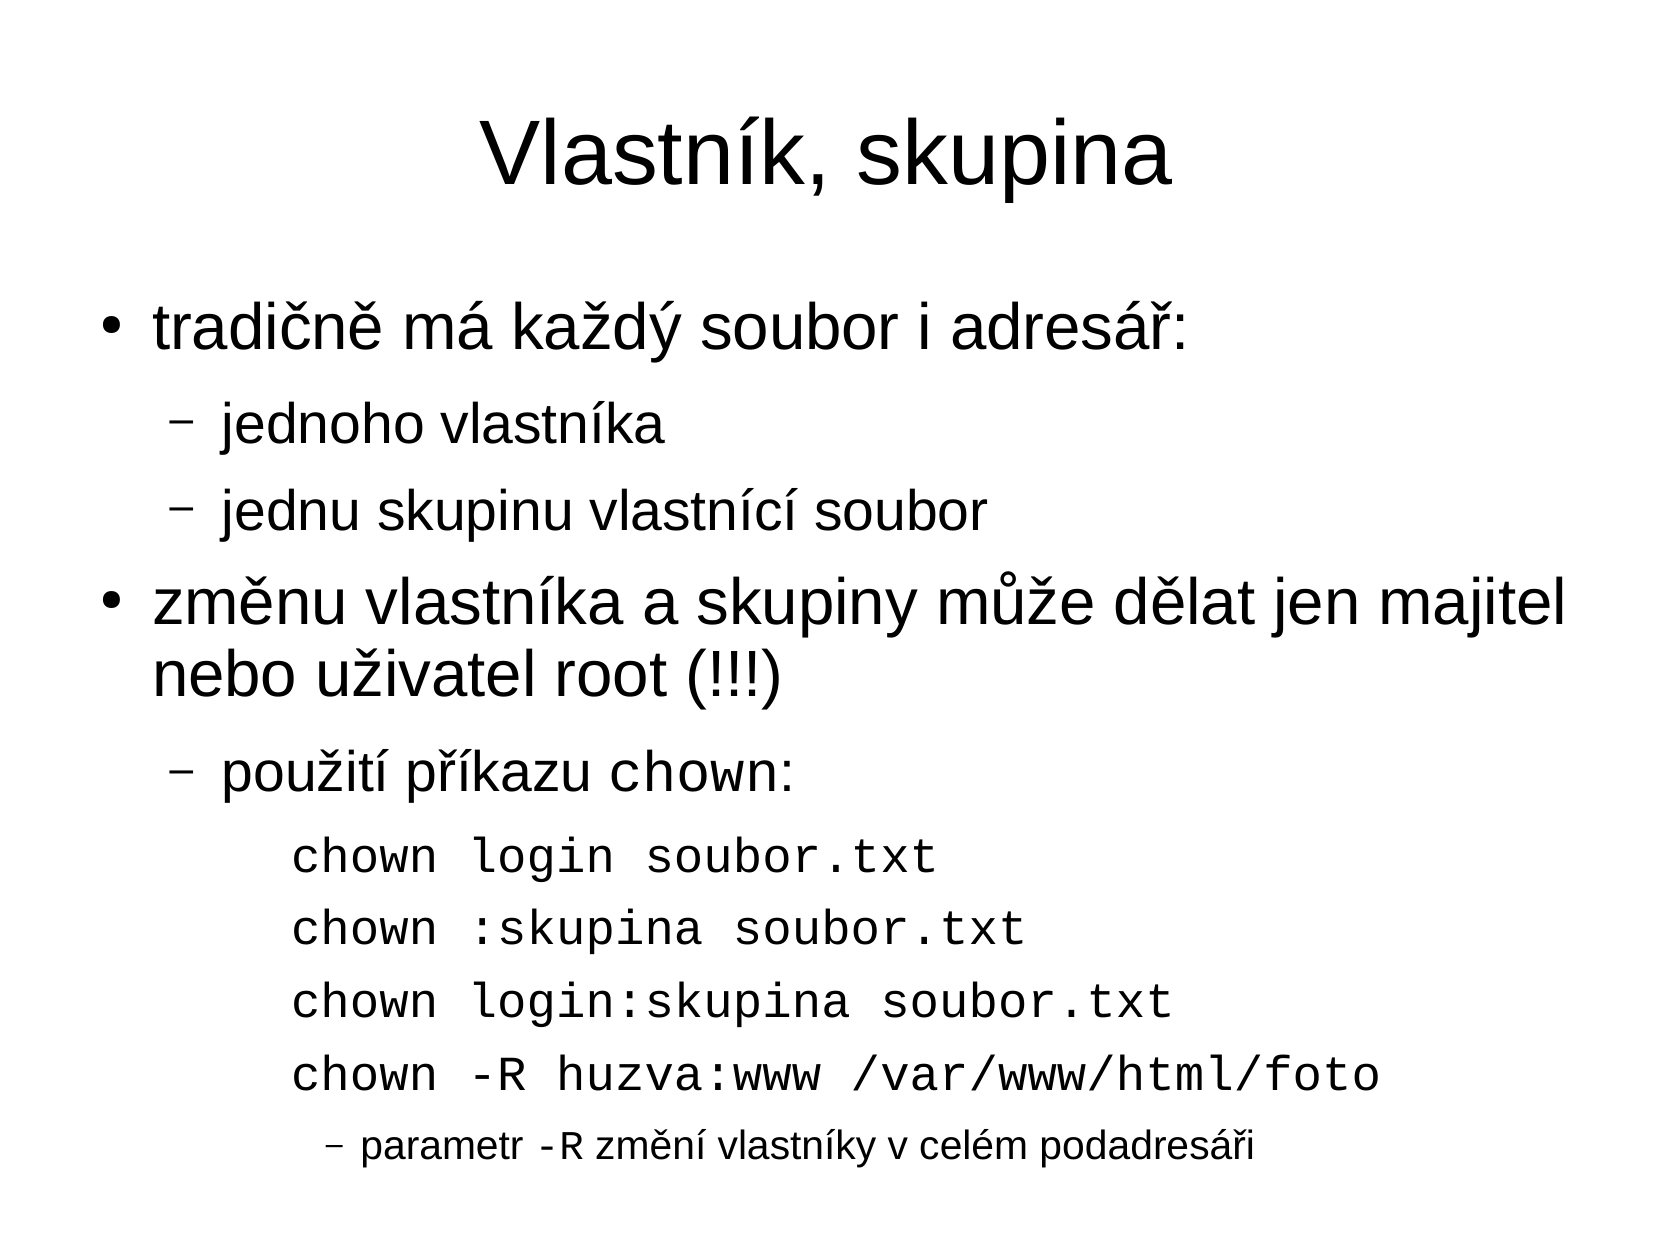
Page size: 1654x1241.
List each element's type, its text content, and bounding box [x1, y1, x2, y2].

title Vlastník, skupina [82, 49, 1571, 257]
list tradičně má každý soubor i adresář: jednoho vlastníka jednu skupinu vlastnící soubor změnu vlastníka a skupiny může dělat jen majitel nebo uživatel root (!!!) použití příkazu chown: chown login soubor.txt chown :skupina soubor.txt chown login:skupina soubor.txt chown -R huzva:www /var/www/html/foto parametr -R změní vlastníky v celém podadresáři [82, 290, 1571, 1178]
